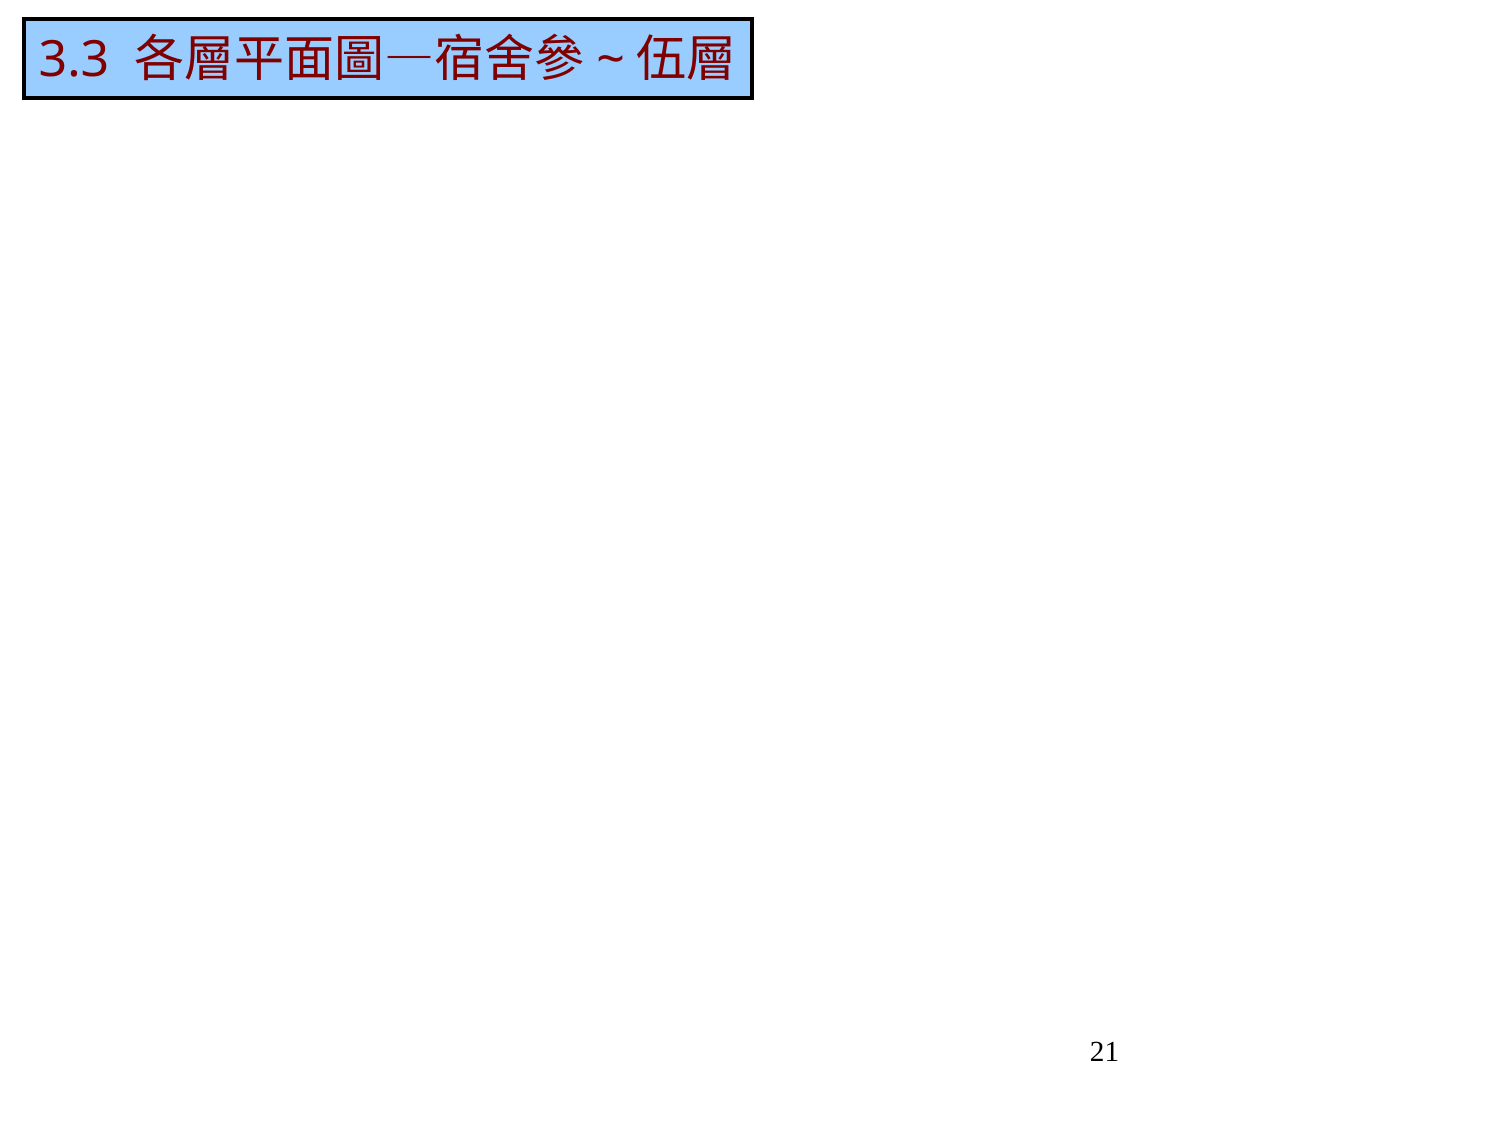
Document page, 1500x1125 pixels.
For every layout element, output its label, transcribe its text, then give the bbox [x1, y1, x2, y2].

text_box 3.3 各層平面圖—宿舍參~伍層 [25, 19, 751, 99]
text_box 21 [1074, 1025, 1388, 1101]
